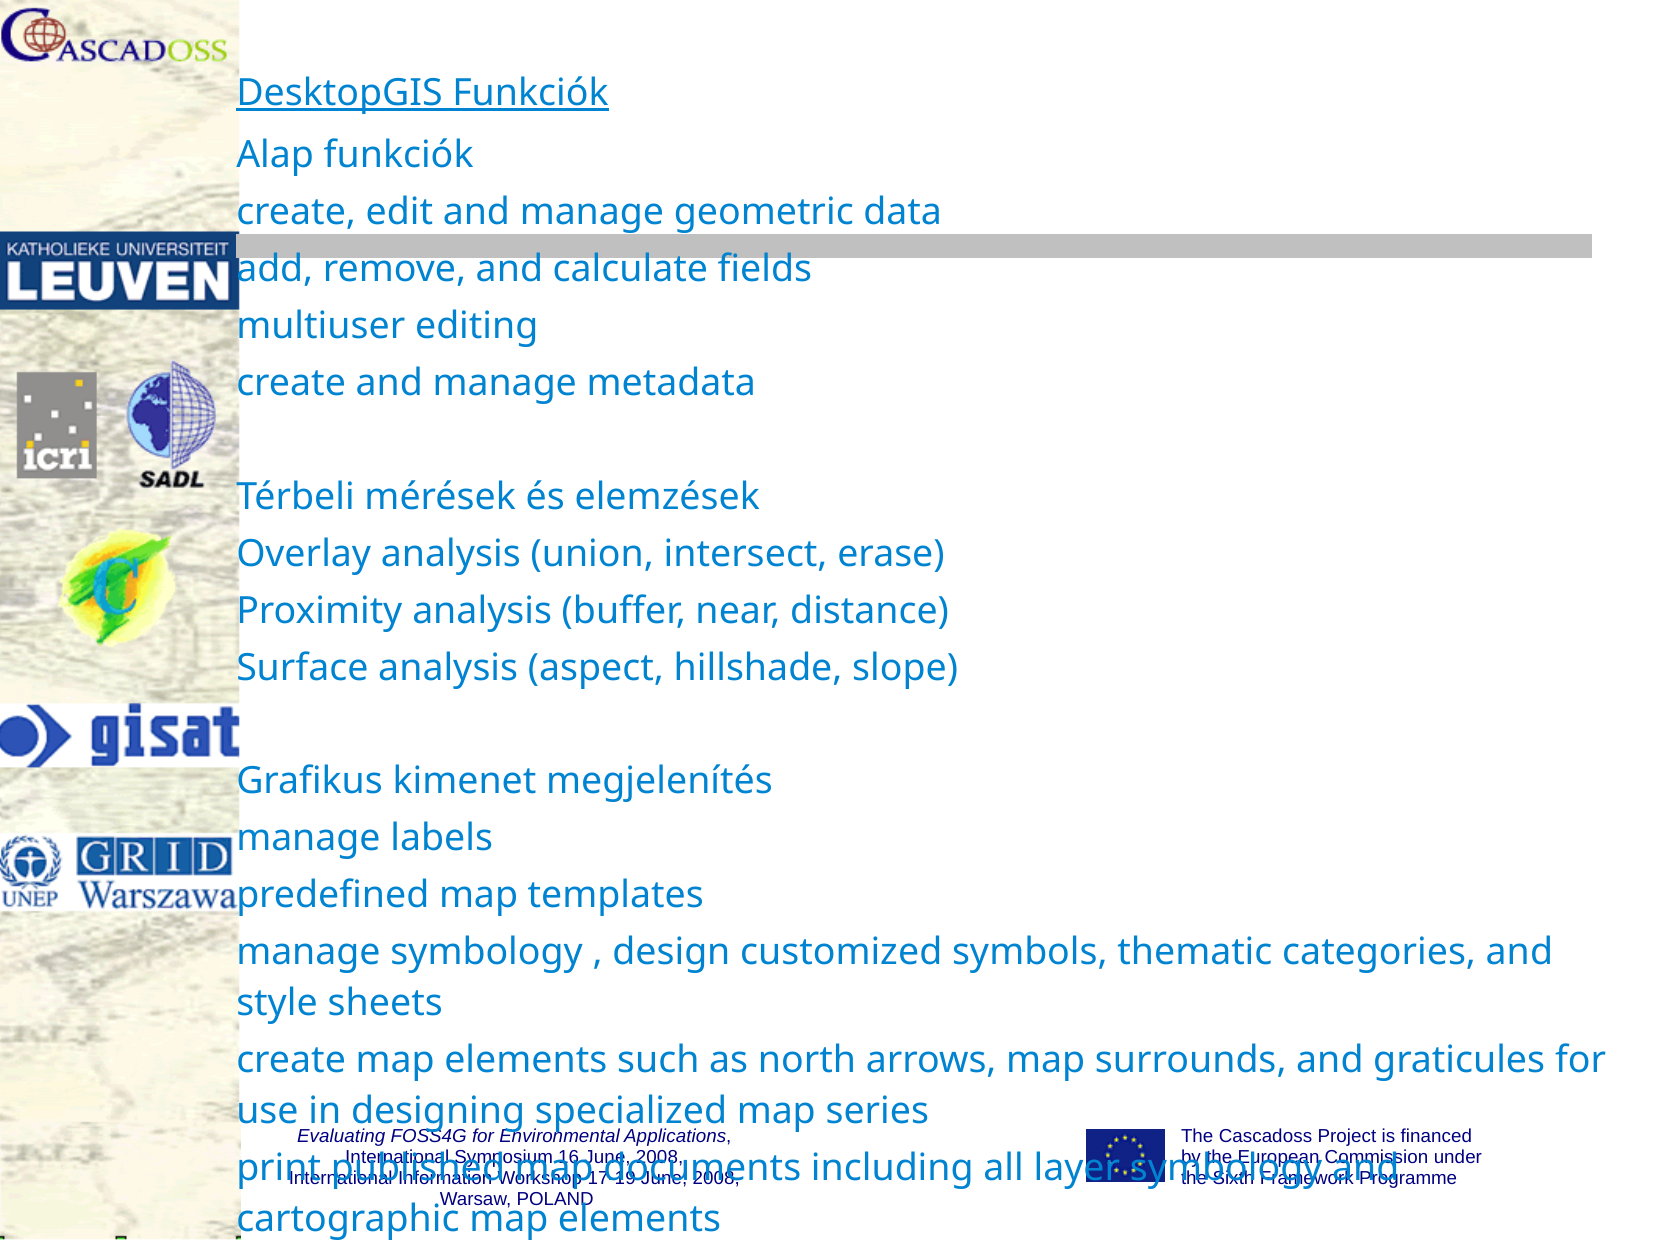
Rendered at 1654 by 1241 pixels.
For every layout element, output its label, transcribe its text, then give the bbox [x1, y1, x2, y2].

list DesktopGIS Funkciók Alap funkciók create, edit and manage geometric data add, remove, and calculate fields multiuser editing create and manage metadata Térbeli mérések és elemzések Overlay analysis (union, intersect, erase) Proximity analysis (buffer, near, distance) Surface analysis (aspect, hillshade, slope) Grafikus kimenet megjelenítés manage labels predefined map templates manage symbology , design customized symbols, thematic categories, and style sheets create map elements such as north arrows, map surrounds, and graticules for use in designing specialized map series print published map documents including all layer symbology and cartographic map elements [236, 64, 1625, 1158]
picture [0, 0, 241, 1241]
picture [1158, 1164, 1165, 1182]
picture [1086, 1158, 1165, 1182]
picture [1089, 1162, 1099, 1168]
